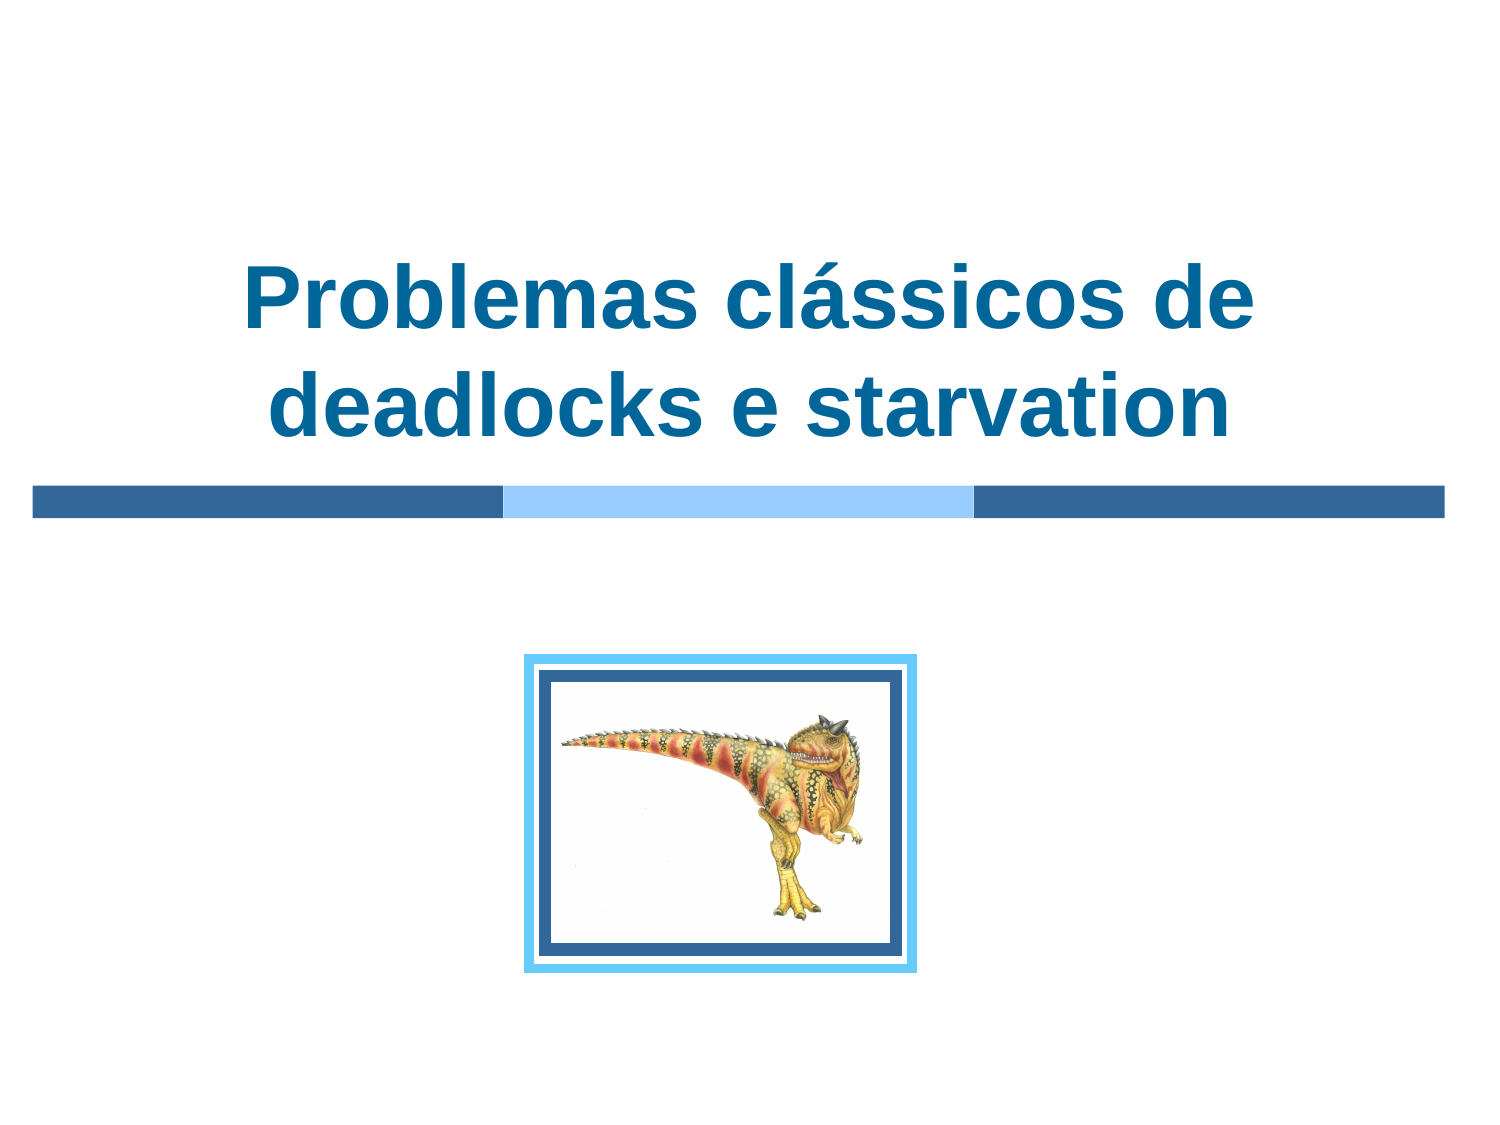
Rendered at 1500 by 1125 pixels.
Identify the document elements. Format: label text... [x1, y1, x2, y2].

picture [551, 682, 890, 943]
text_box Problemas clássicos de deadlocks e starvation [112, 112, 1388, 462]
